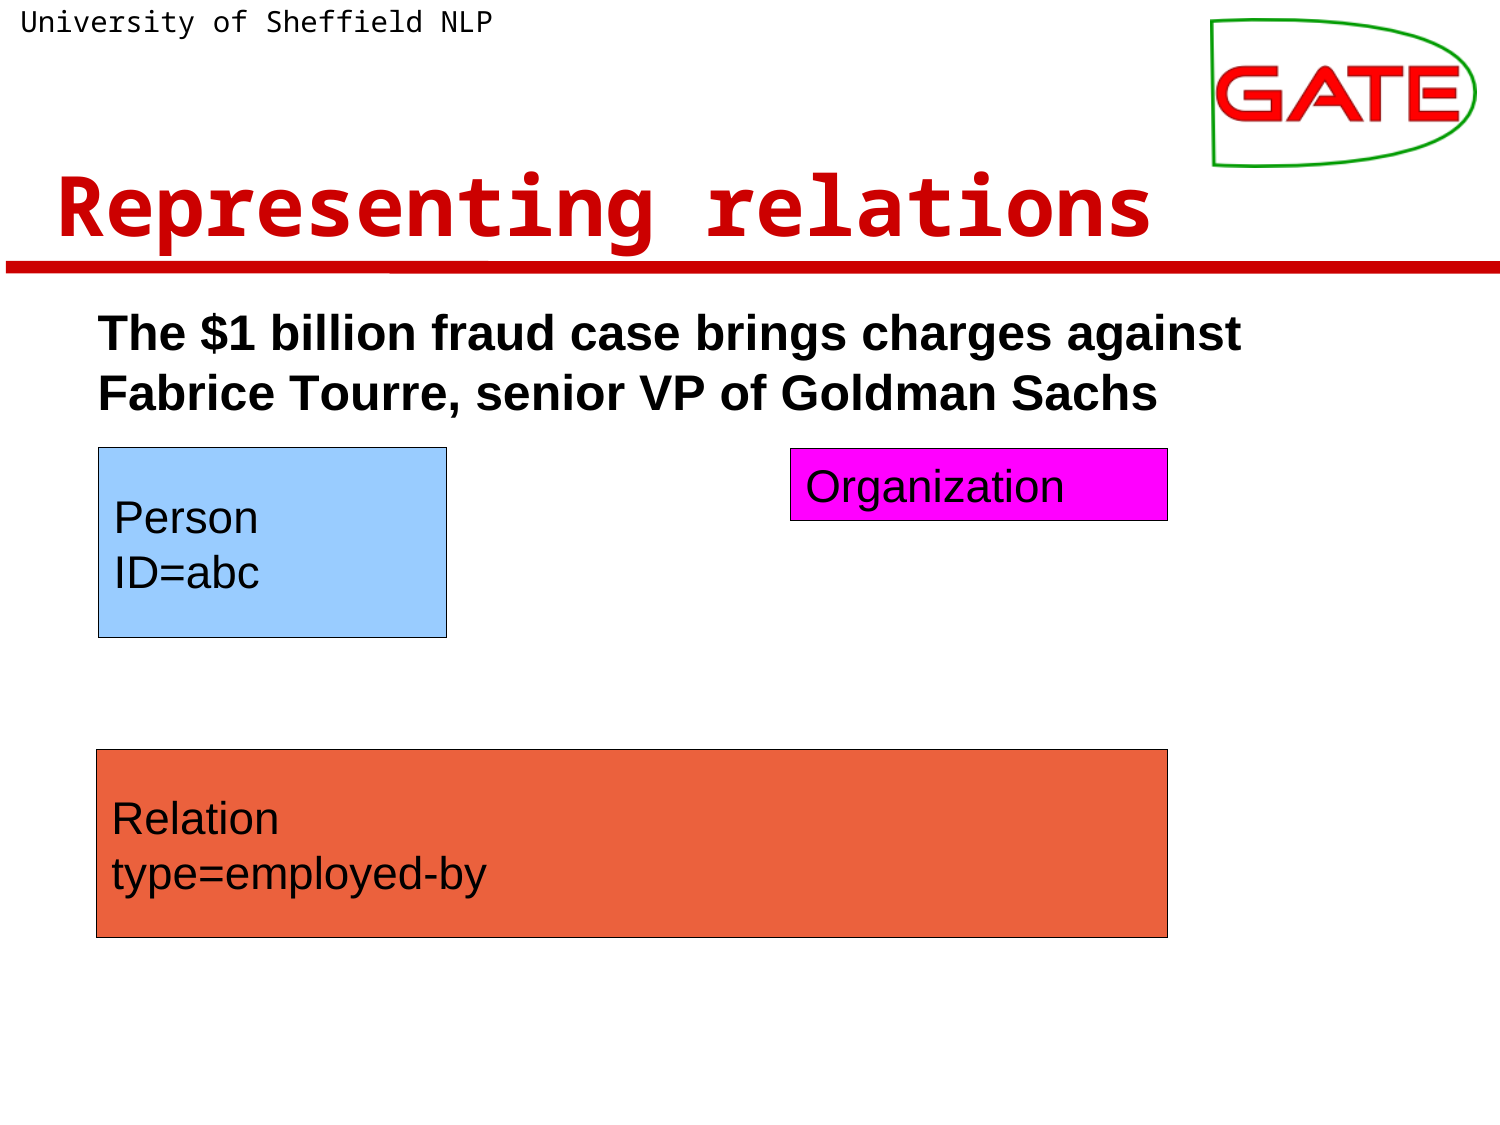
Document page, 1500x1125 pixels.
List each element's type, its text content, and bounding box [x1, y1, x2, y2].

text_box Organization [790, 448, 1168, 521]
picture [1210, 18, 1477, 168]
text_box Person ID=abc [98, 447, 447, 638]
text_box Relation type=employed-by [96, 749, 1168, 938]
text_box The $1 billion fraud case brings charges against Fabrice Tourre, senior VP of Goldman Sachs [83, 293, 1263, 429]
title Representing relations [41, 30, 1391, 262]
